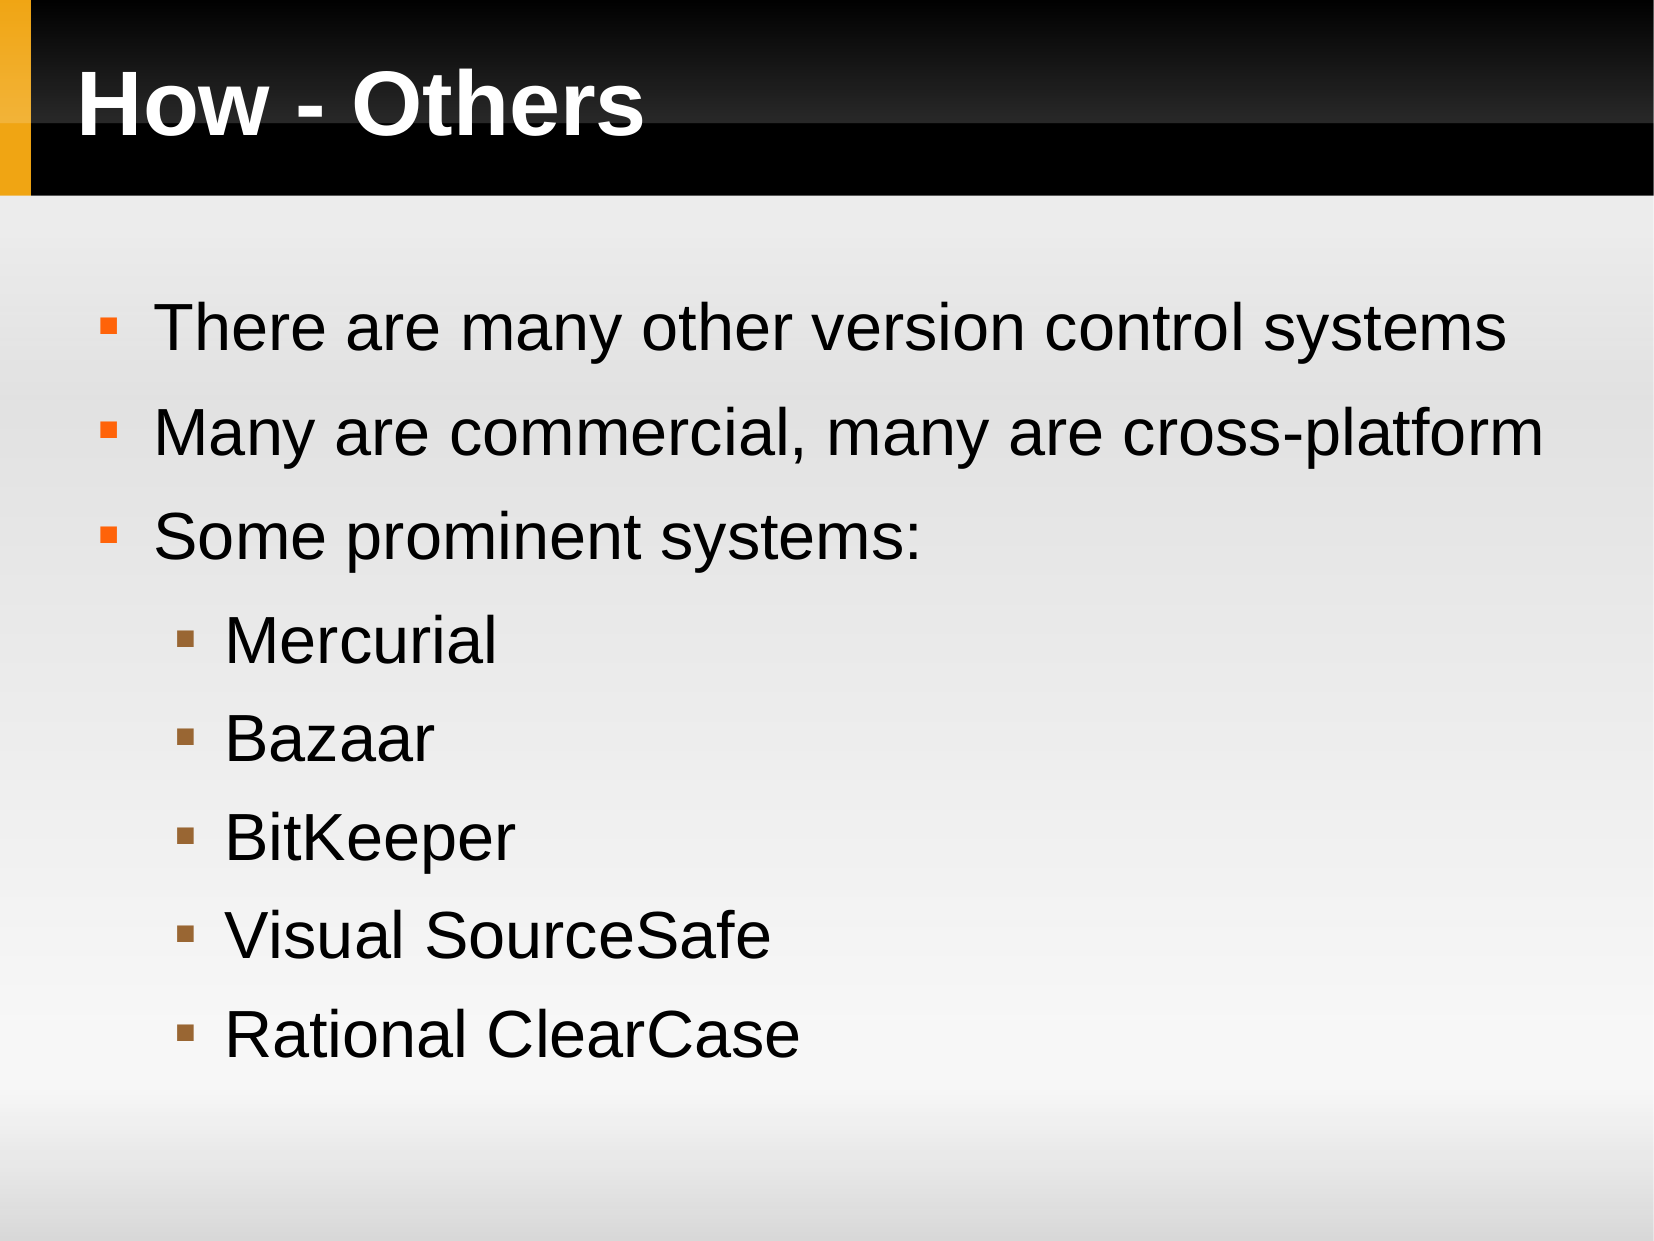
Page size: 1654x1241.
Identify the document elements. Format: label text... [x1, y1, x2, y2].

title How - Others [76, 0, 1565, 208]
list There are many other version control systems Many are commercial, many are cross-platform Some prominent systems: Mercurial Bazaar BitKeeper Visual SourceSafe Rational ClearCase [82, 290, 1571, 1109]
picture [0, 0, 1654, 1241]
